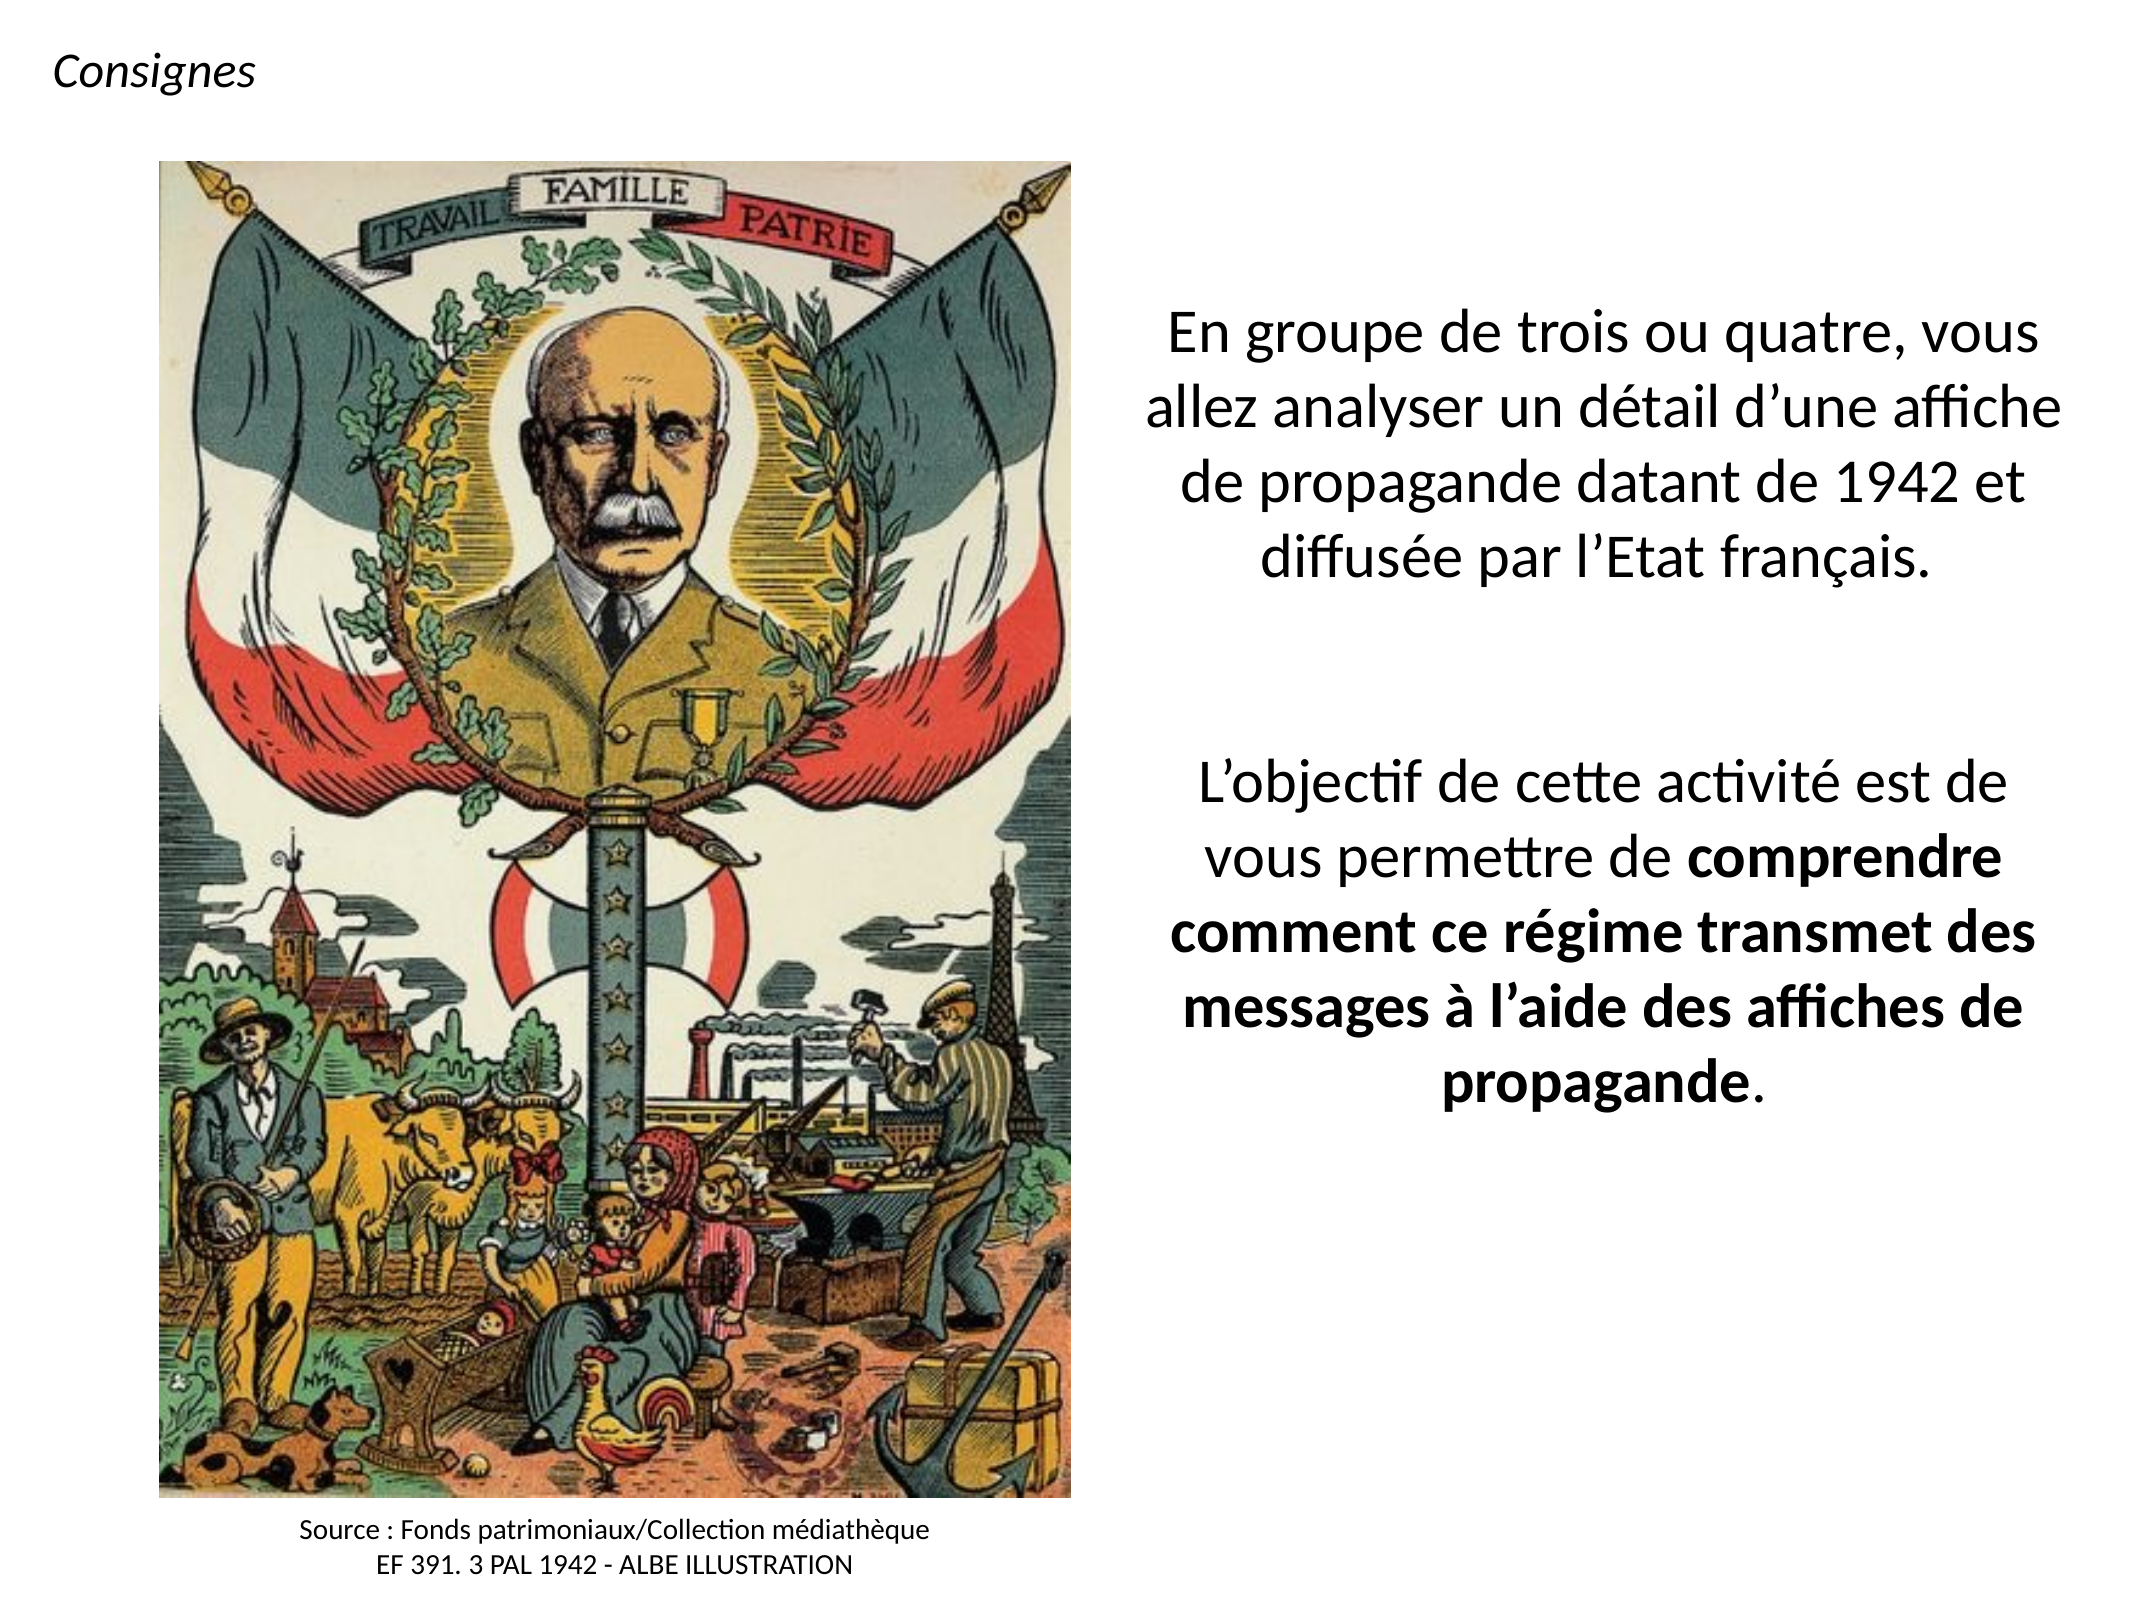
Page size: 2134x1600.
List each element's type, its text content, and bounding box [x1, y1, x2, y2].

text_box Source : Fonds patrimoniaux/Collection médiathèque EF 391. 3 PAL 1942 - ALBE ILLUSTRATION [169, 1499, 1061, 1592]
text_box En groupe de trois ou quatre, vous allez analyser un détail d’une affiche de propagande datant de 1942 et diffusée par l’Etat français. L’objectif de cette activité est de vous permettre de comprendre comment ce régime transmet des messages à l’aide des affiches de propagande. [1133, 279, 2075, 1201]
picture [159, 161, 1071, 1498]
text_box Consignes [41, 26, 714, 109]
